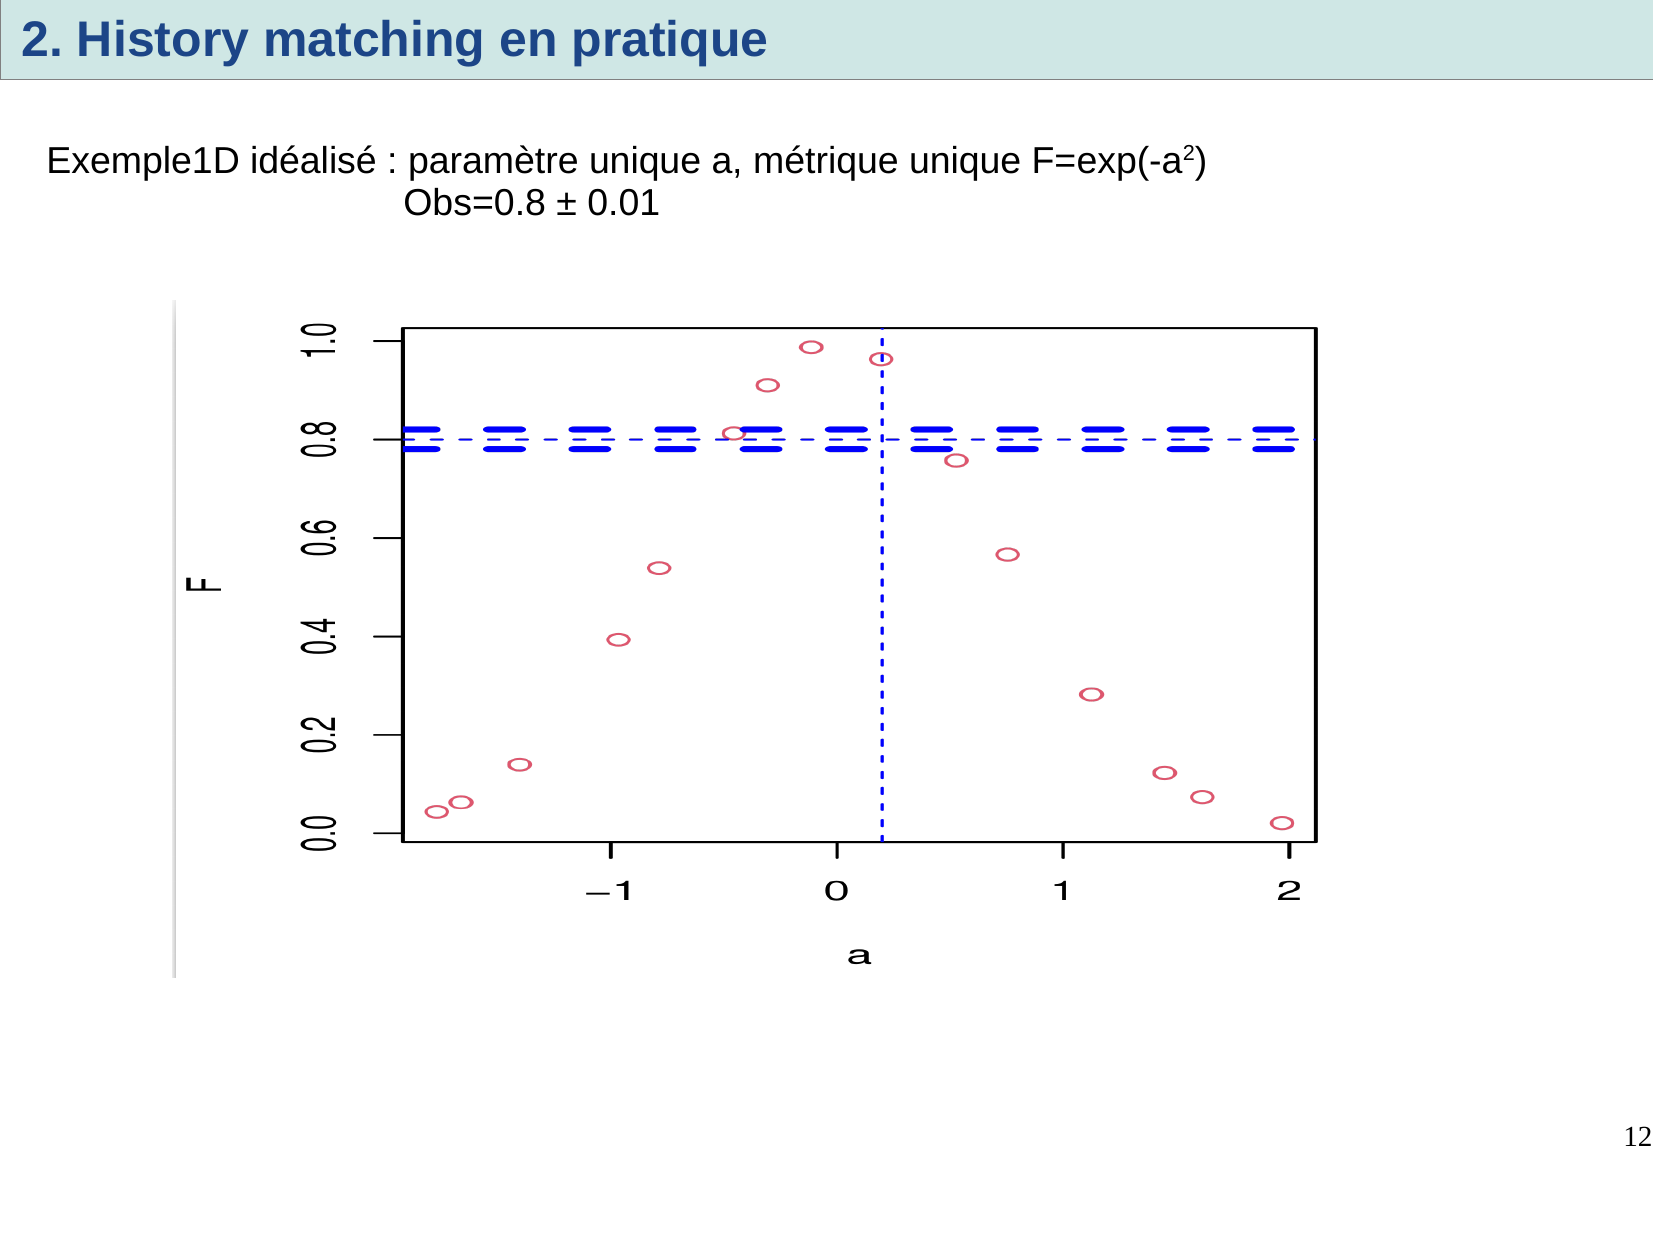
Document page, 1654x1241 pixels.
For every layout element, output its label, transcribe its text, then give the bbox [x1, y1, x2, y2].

text_box [0, 0, 1653, 80]
picture [172, 300, 1347, 978]
text_box 2. History matching en pratique [6, 3, 877, 75]
text_box Exemple1D idéalisé : paramètre unique a, métrique unique F=exp(-a2) Obs=0.8 ± 0.01 [31, 131, 1223, 231]
